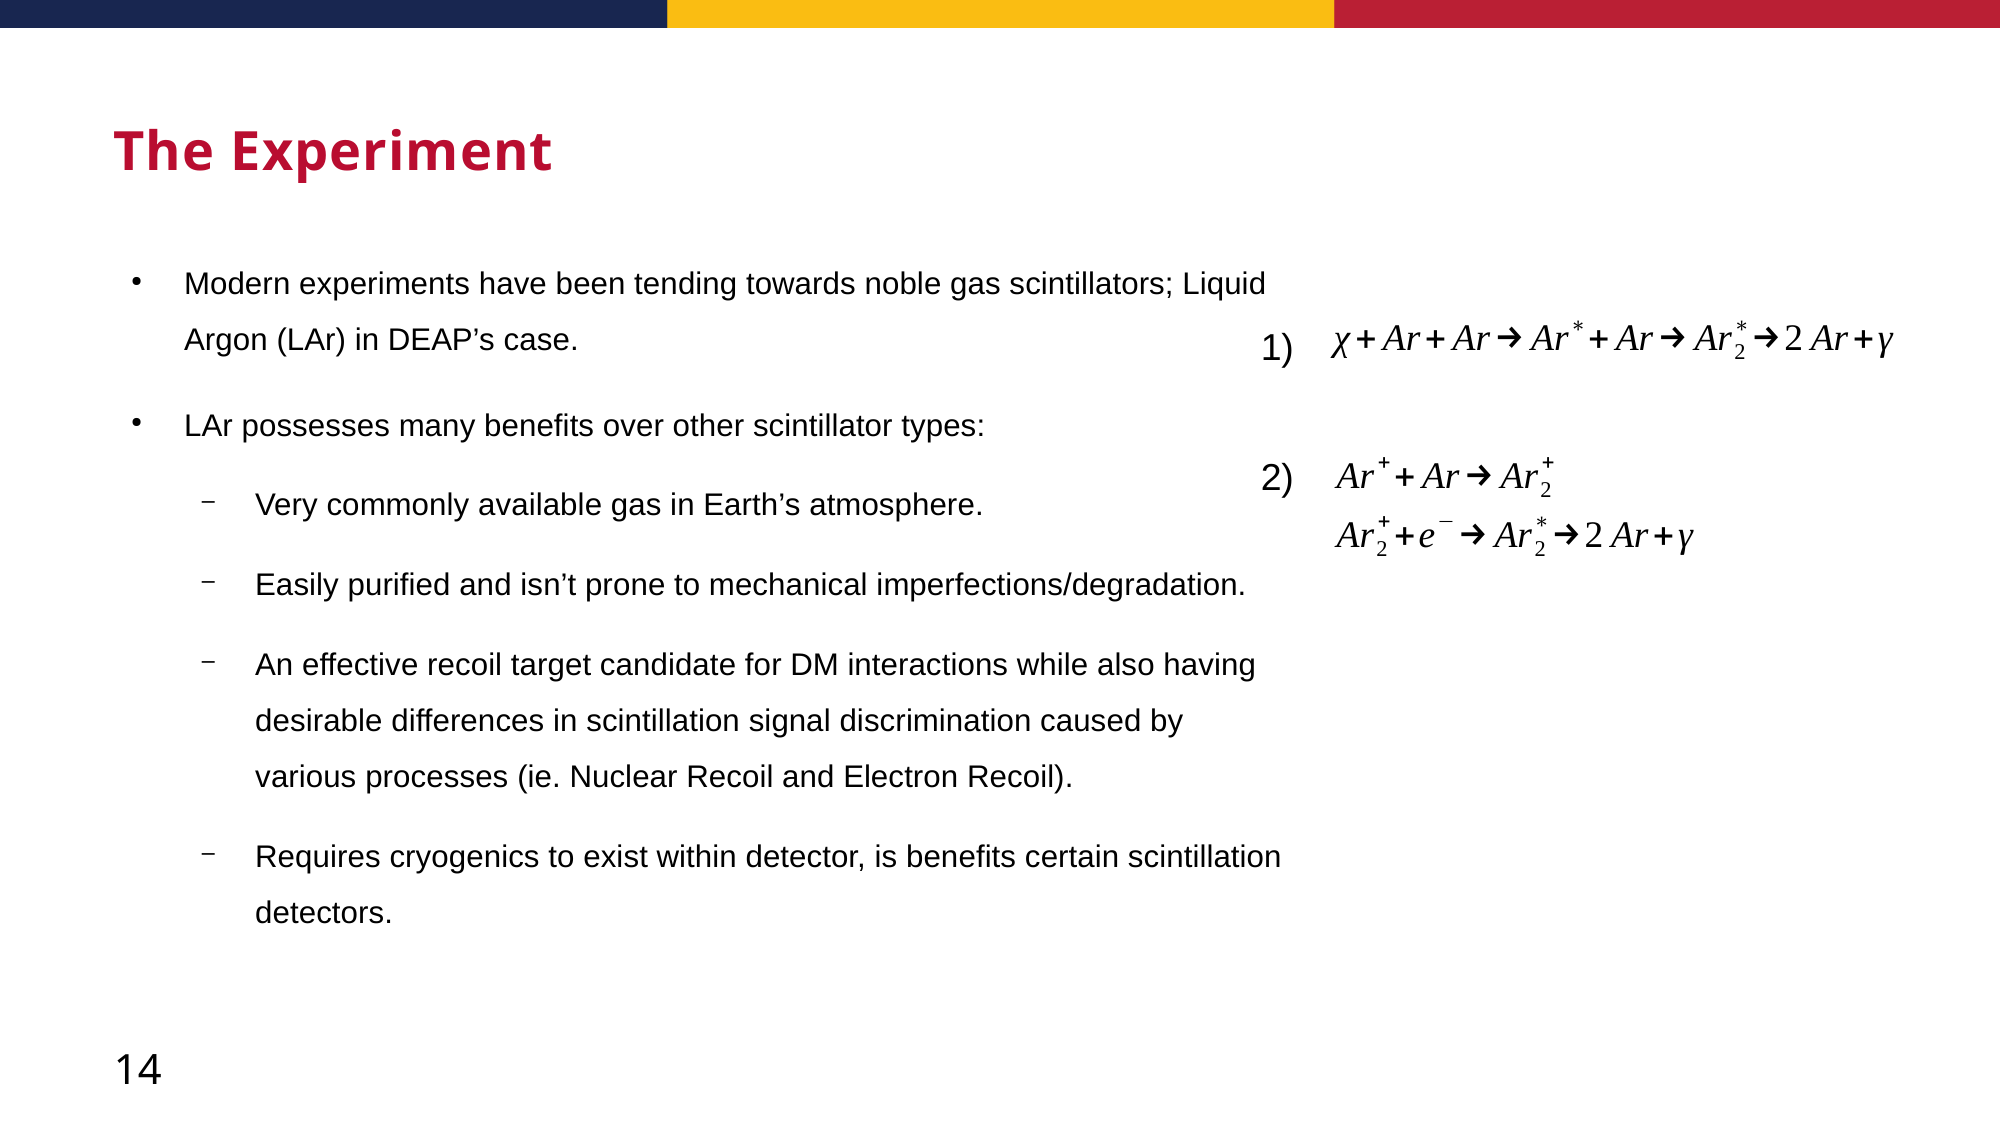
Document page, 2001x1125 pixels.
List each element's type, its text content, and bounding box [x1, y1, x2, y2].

chart [1332, 508, 1696, 562]
slide_number <number> [99, 1035, 190, 1092]
list Modern experiments have been tending towards noble gas scintillators; Liquid Argon (LAr) in DEAP’s case. LAr possesses many benefits over other scintillator types: Very commonly available gas in Earth’s atmosphere. Easily purified and isn’t prone to mechanical imperfections/degradation. An effective recoil target candidate for DM interactions while also having desirable differences in scintillation signal discrimination caused by various processes (ie. Nuclear Recoil and Electron Recoil). Requires cryogenics to exist within detector, is benefits certain scintillation detectors. [98, 236, 1300, 1013]
title The Experiment [98, 115, 1886, 219]
text_box 2) [1246, 448, 1310, 506]
chart [1328, 312, 1896, 365]
chart [1332, 449, 1556, 502]
text_box 1) [1246, 318, 1310, 376]
picture [0, 0, 2000, 28]
